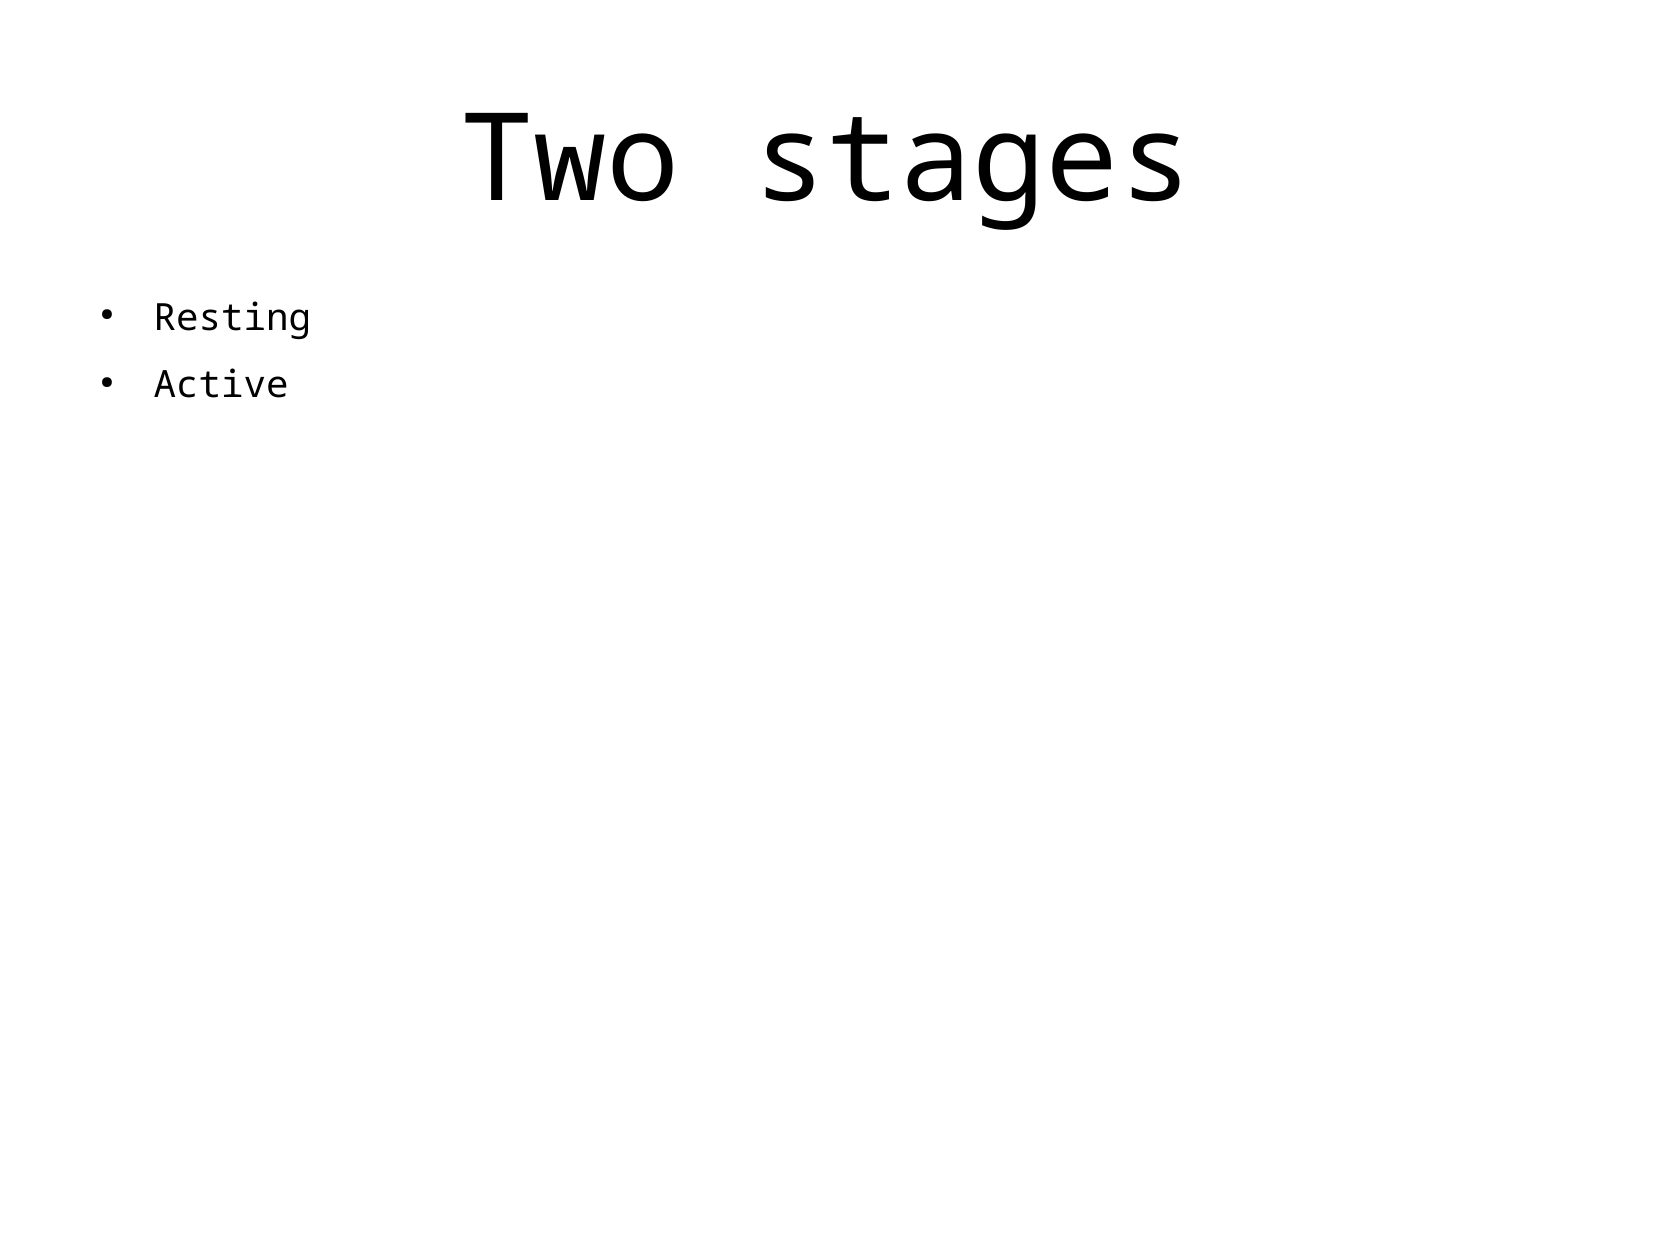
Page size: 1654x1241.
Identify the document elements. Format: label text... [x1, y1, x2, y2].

title Two stages [82, 49, 1571, 257]
list Resting Active [82, 290, 1571, 1010]
